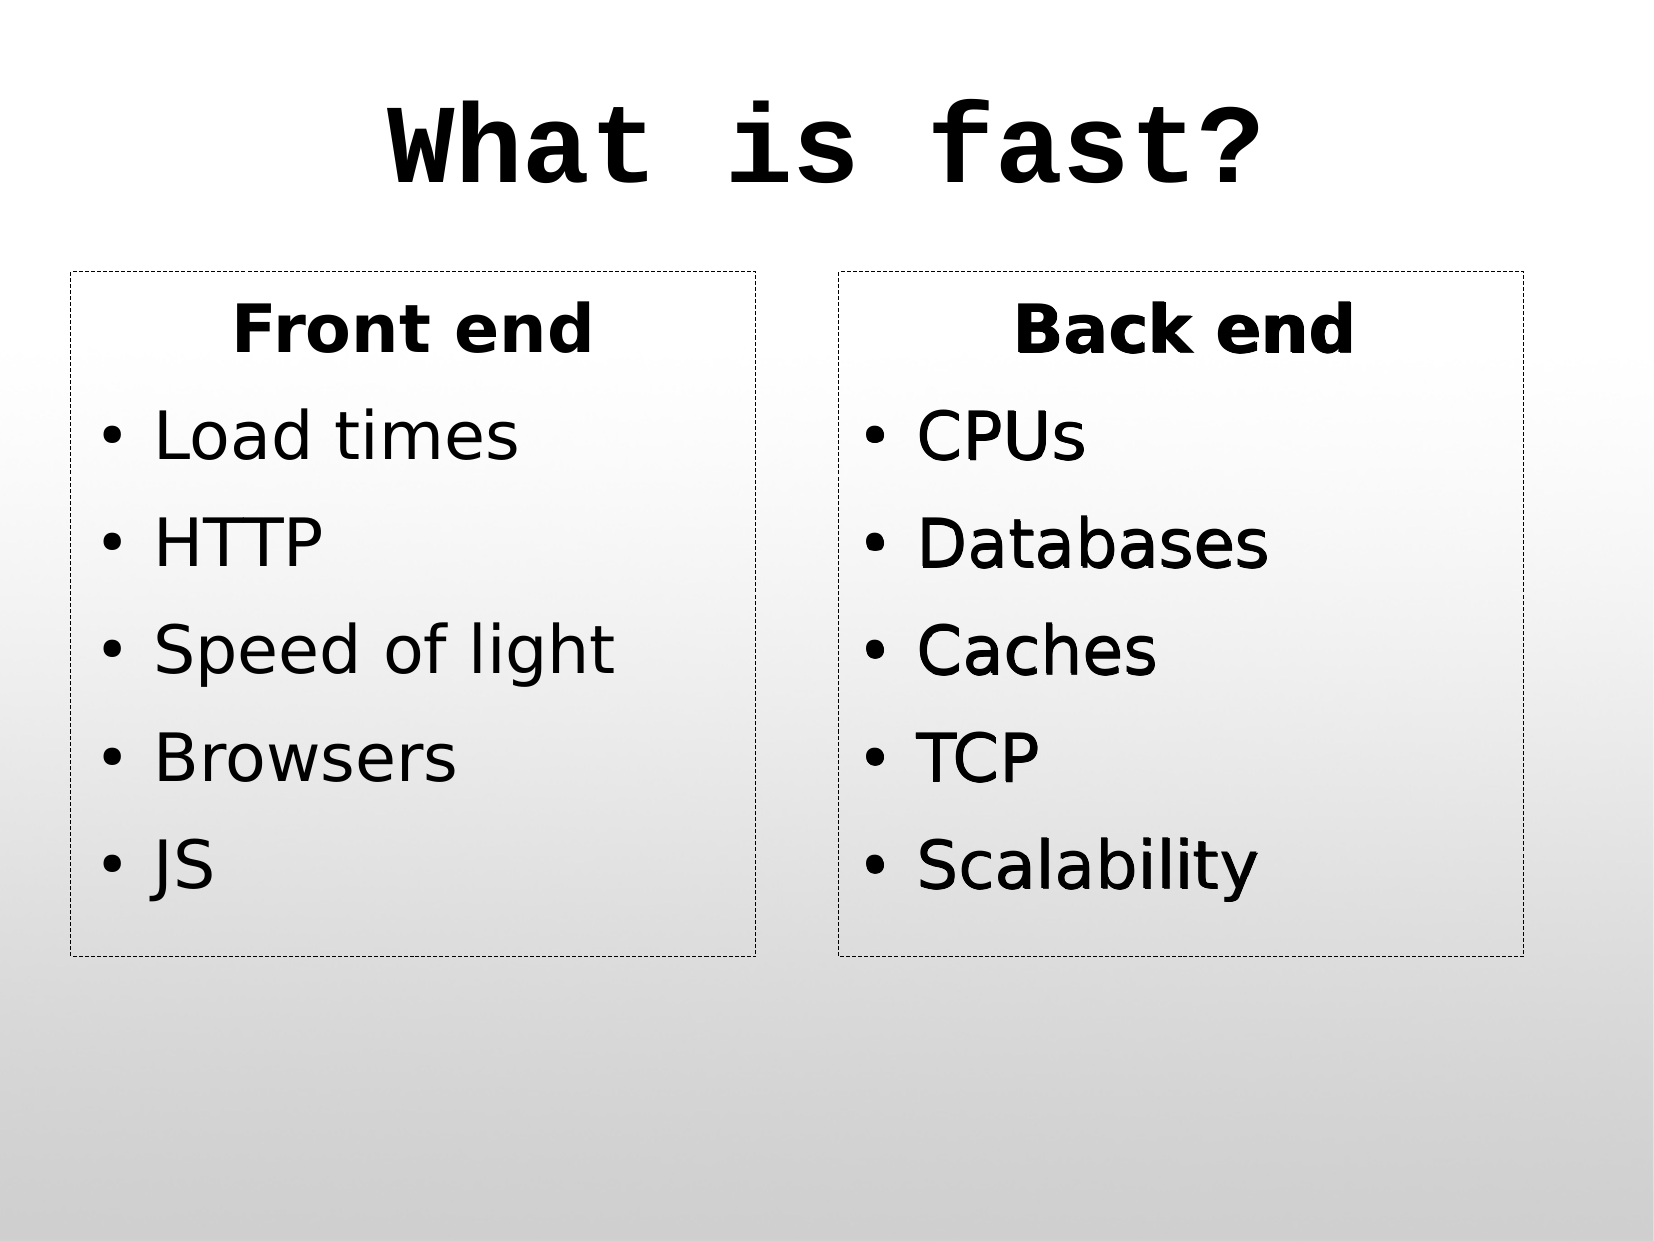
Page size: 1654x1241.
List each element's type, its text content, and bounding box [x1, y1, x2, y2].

picture [0, 0, 1654, 1241]
list Front end Load times HTTP Speed of light Browsers JS [82, 290, 745, 946]
list Back end CPUs Databases Caches TCP Scalability [845, 290, 1524, 963]
title What is fast? [82, 49, 1571, 257]
